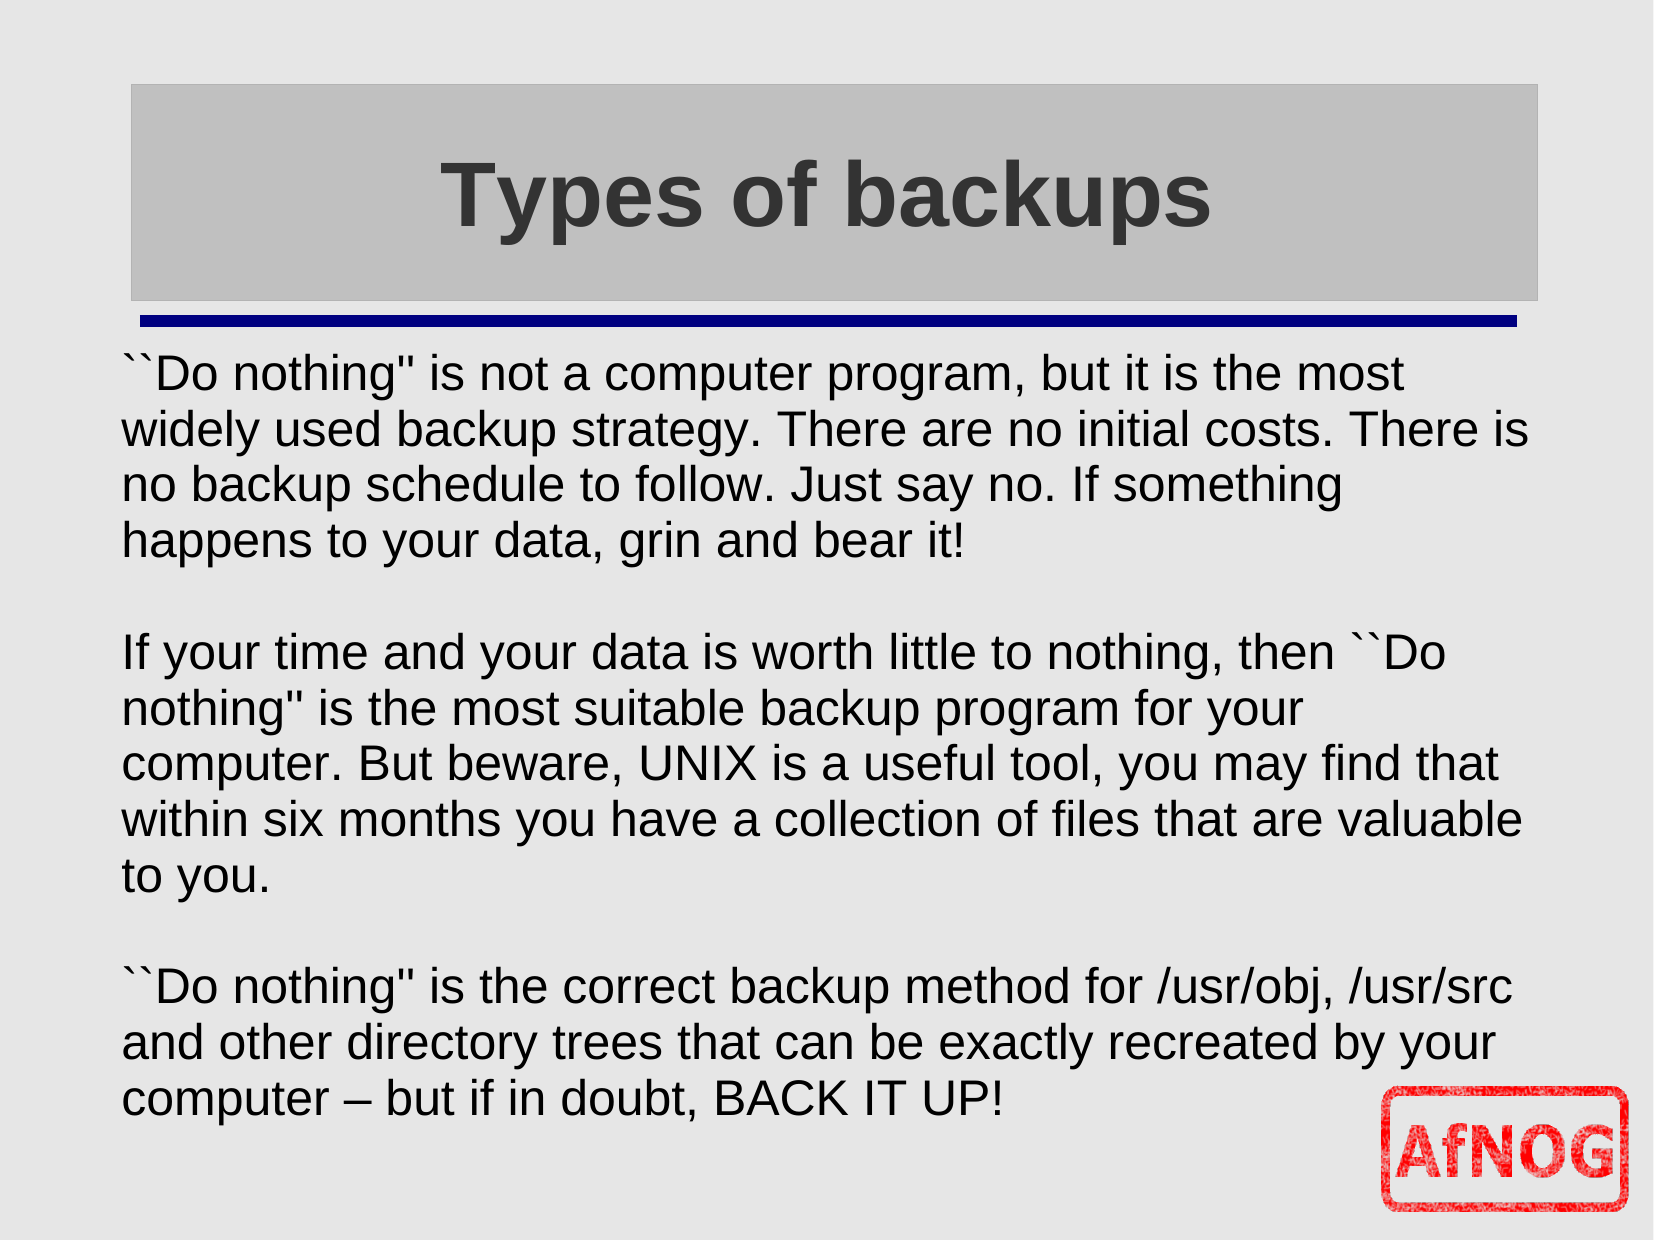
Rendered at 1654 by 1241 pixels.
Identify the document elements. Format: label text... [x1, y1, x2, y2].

subtitle ``Do nothing'' is not a computer program, but it is the most widely used backup strategy. There are no initial costs. There is no backup schedule to follow. Just say no. If something happens to your data, grin and bear it! If your time and your data is worth little to nothing, then ``Do nothing'' is the most suitable backup program for your computer. But beware, UNIX is a useful tool, you may find that within six months you have a collection of files that are valuable to you. ``Do nothing'' is the correct backup method for /usr/obj, /usr/src and other directory trees that can be exactly recreated by your computer – but if in doubt, BACK IT UP! [121, 343, 1534, 1128]
title Types of backups [121, 91, 1534, 299]
picture [1381, 1085, 1629, 1212]
